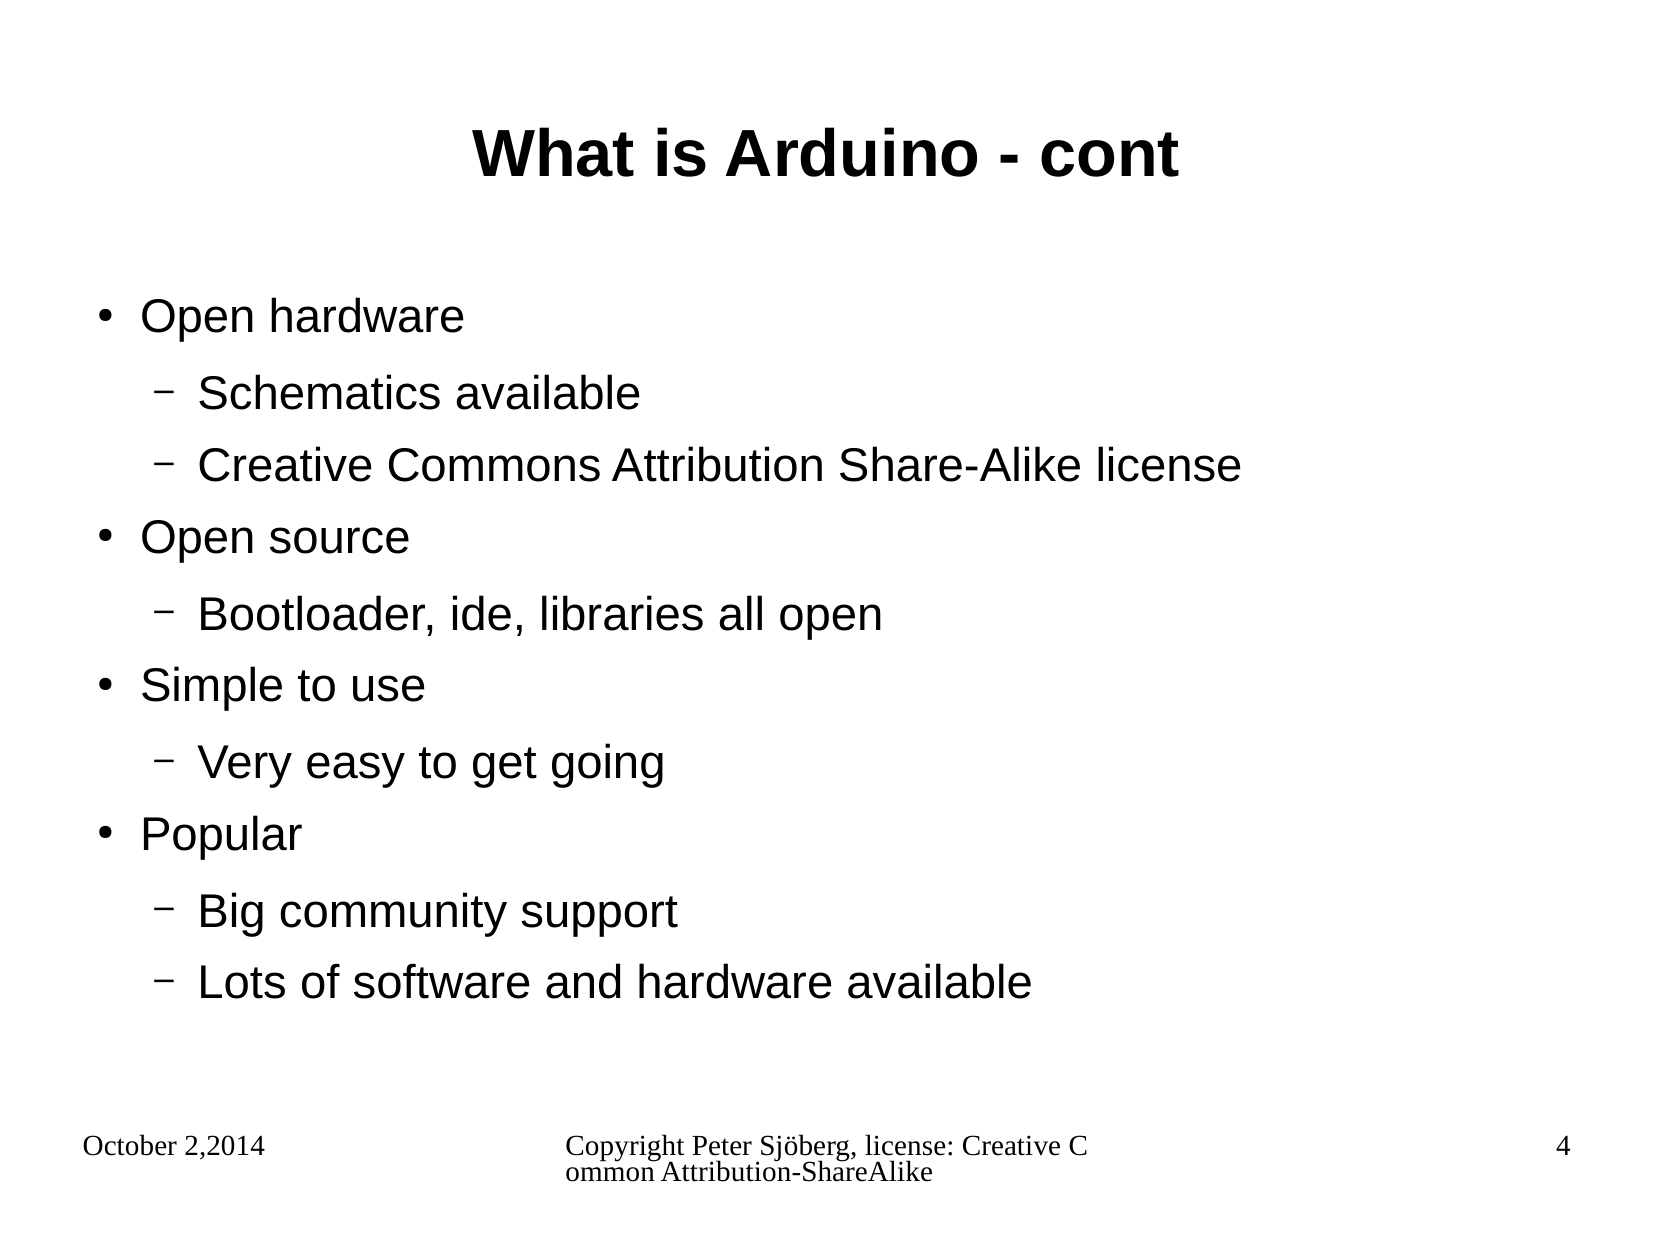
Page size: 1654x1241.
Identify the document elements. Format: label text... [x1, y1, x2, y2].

list Open hardware Schematics available Creative Commons Attribution Share-Alike license Open source Bootloader, ide, libraries all open Simple to use Very easy to get going Popular Big community support Lots of software and hardware available [82, 290, 1571, 1010]
title What is Arduino - cont [82, 49, 1571, 257]
